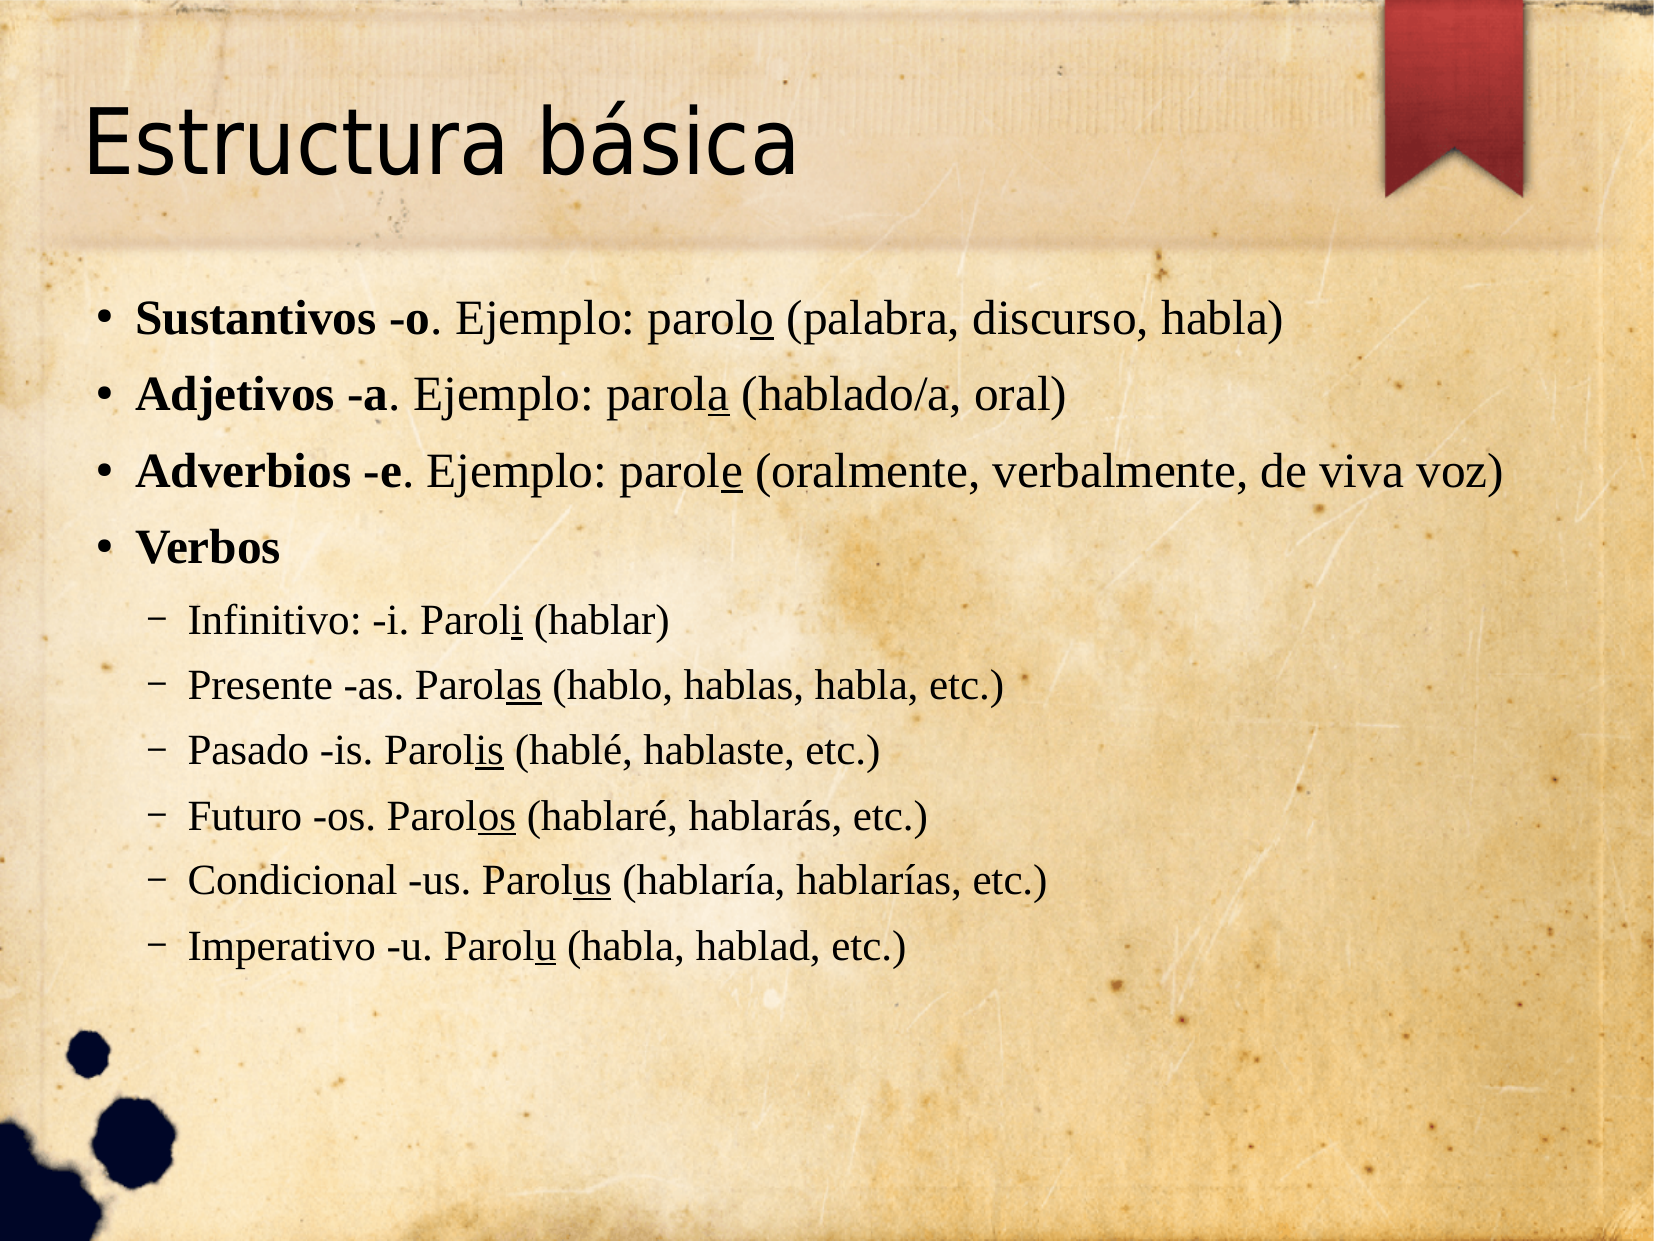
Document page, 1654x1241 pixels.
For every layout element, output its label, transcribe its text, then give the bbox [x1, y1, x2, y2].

title Estructura básica [82, 49, 1347, 237]
list Sustantivos -o. Ejemplo: parolo (palabra, discurso, habla) Adjetivos -a. Ejemplo: parola (hablado/a, oral) Adverbios -e. Ejemplo: parole (oralmente, verbalmente, de viva voz) Verbos Infinitivo: -i. Paroli (hablar) Presente -as. Parolas (hablo, hablas, habla, etc.) Pasado -is. Parolis (hablé, hablaste, etc.) Futuro -os. Parolos (hablaré, hablarás, etc.) Condicional -us. Parolus (hablaría, hablarías, etc.) Imperativo -u. Parolu (habla, hablad, etc.) [82, 290, 1538, 1010]
picture [0, 0, 1654, 1241]
